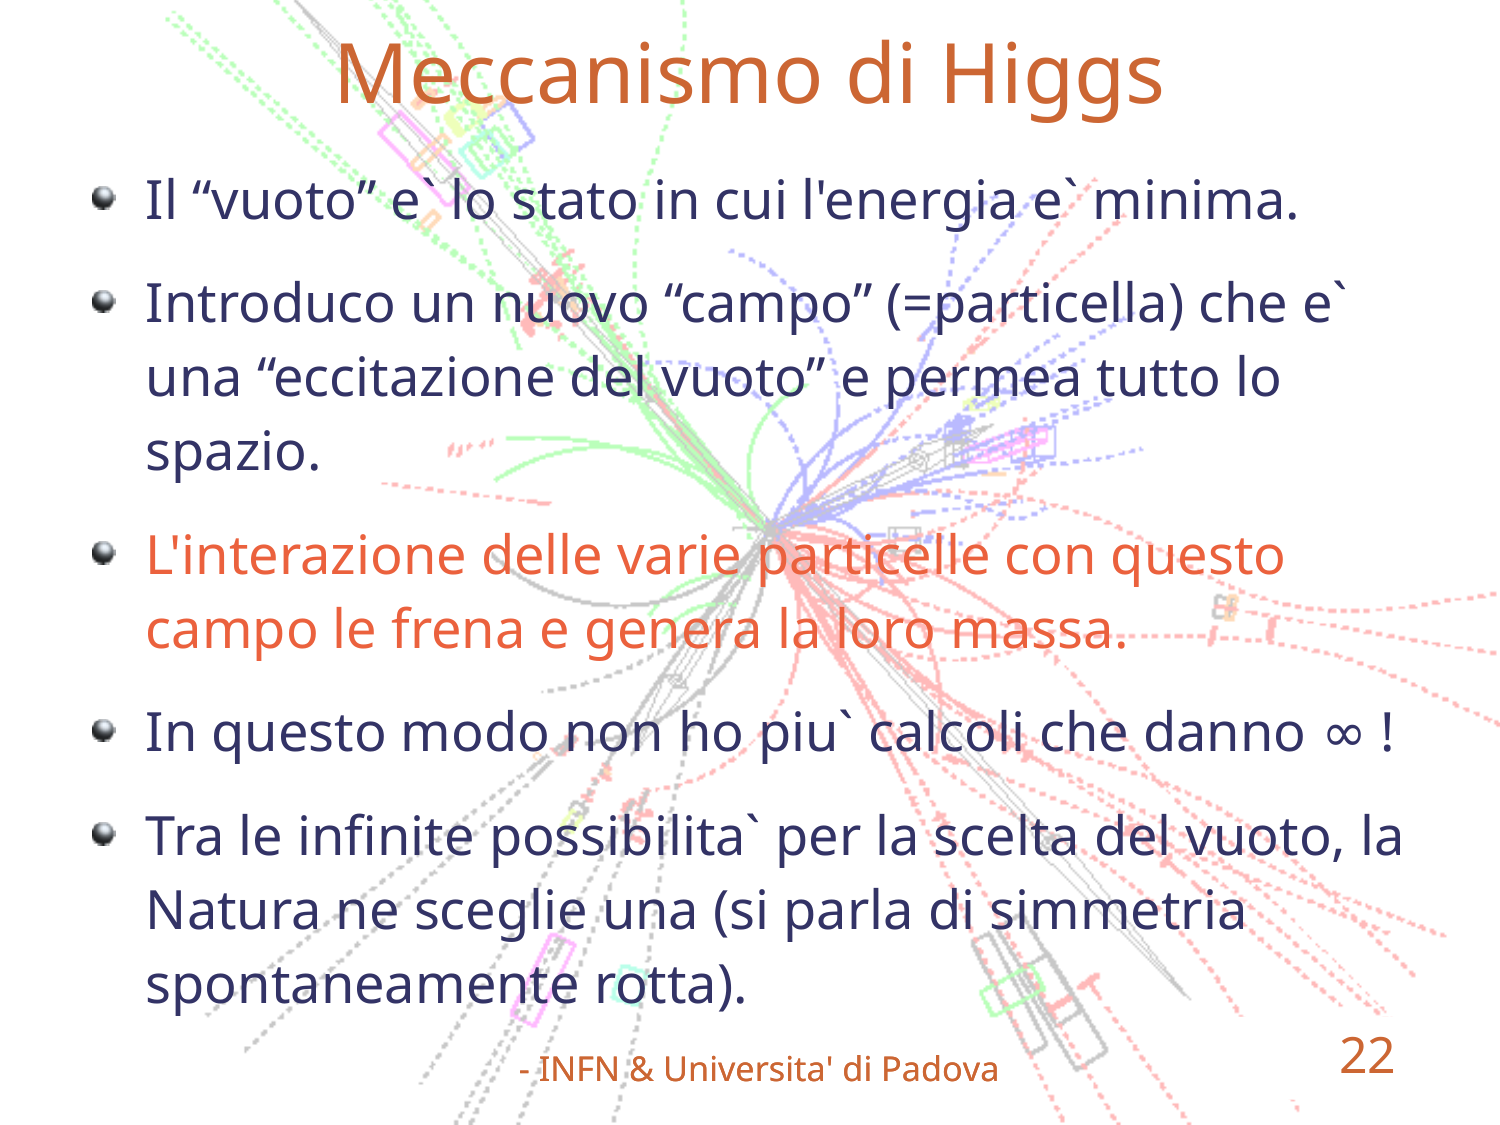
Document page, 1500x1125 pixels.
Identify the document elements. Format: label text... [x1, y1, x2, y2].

picture [0, 0, 1500, 1125]
title Meccanismo di Higgs [37, 9, 1463, 135]
list Il “vuoto” e` lo stato in cui l'energia e` minima. Introduco un nuovo “campo” (=particella) che e` una “eccitazione del vuoto” e permea tutto lo spazio. L'interazione delle varie particelle con questo campo le frena e genera la loro massa. In questo modo non ho piu` calcoli che danno ∞ ! Tra le infinite possibilita` per la scelta del vuoto, la Natura ne sceglie una (si parla di simmetria spontaneamente rotta). [75, 161, 1426, 1034]
